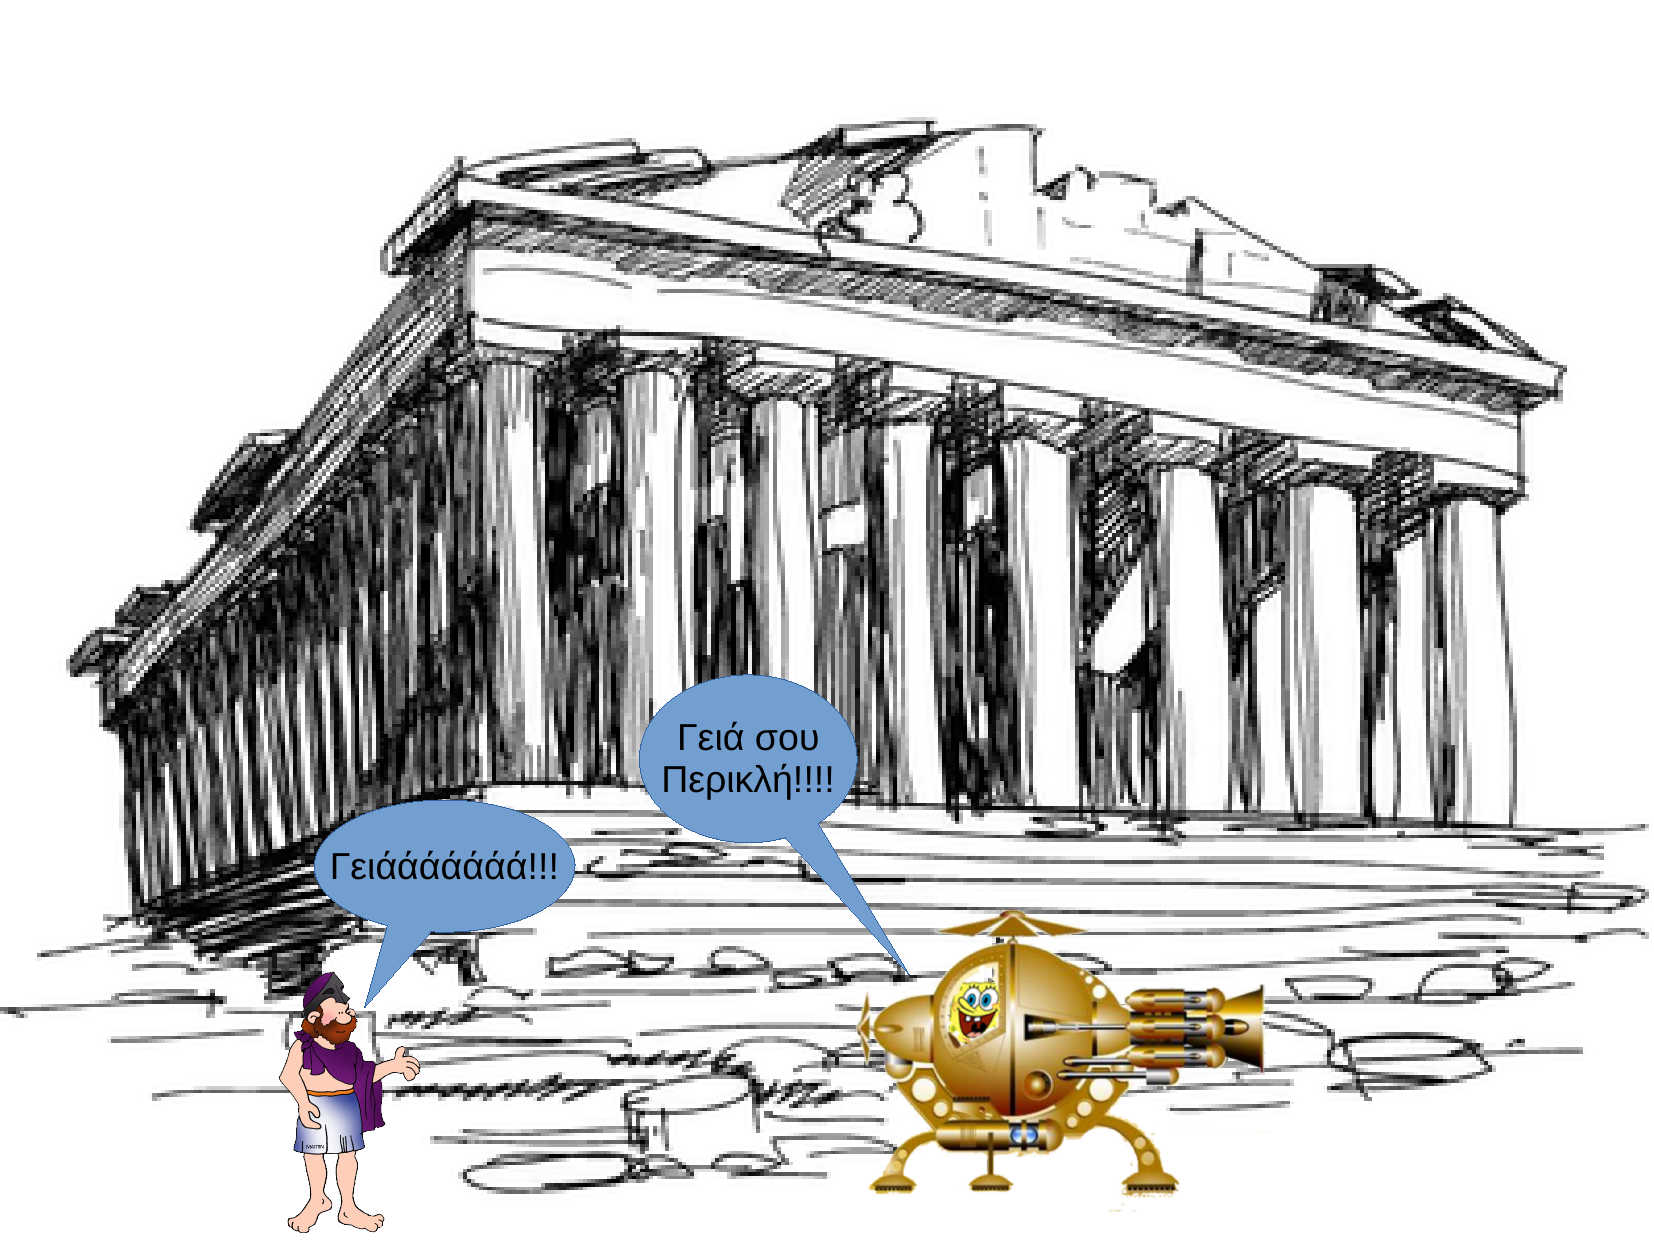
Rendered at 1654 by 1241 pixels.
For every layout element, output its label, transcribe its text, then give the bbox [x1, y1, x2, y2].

text_box Γειάάάάάάά!!! [314, 800, 576, 1008]
picture [0, 0, 1654, 1241]
text_box Γειά σου Περικλή!!!! [639, 674, 910, 975]
